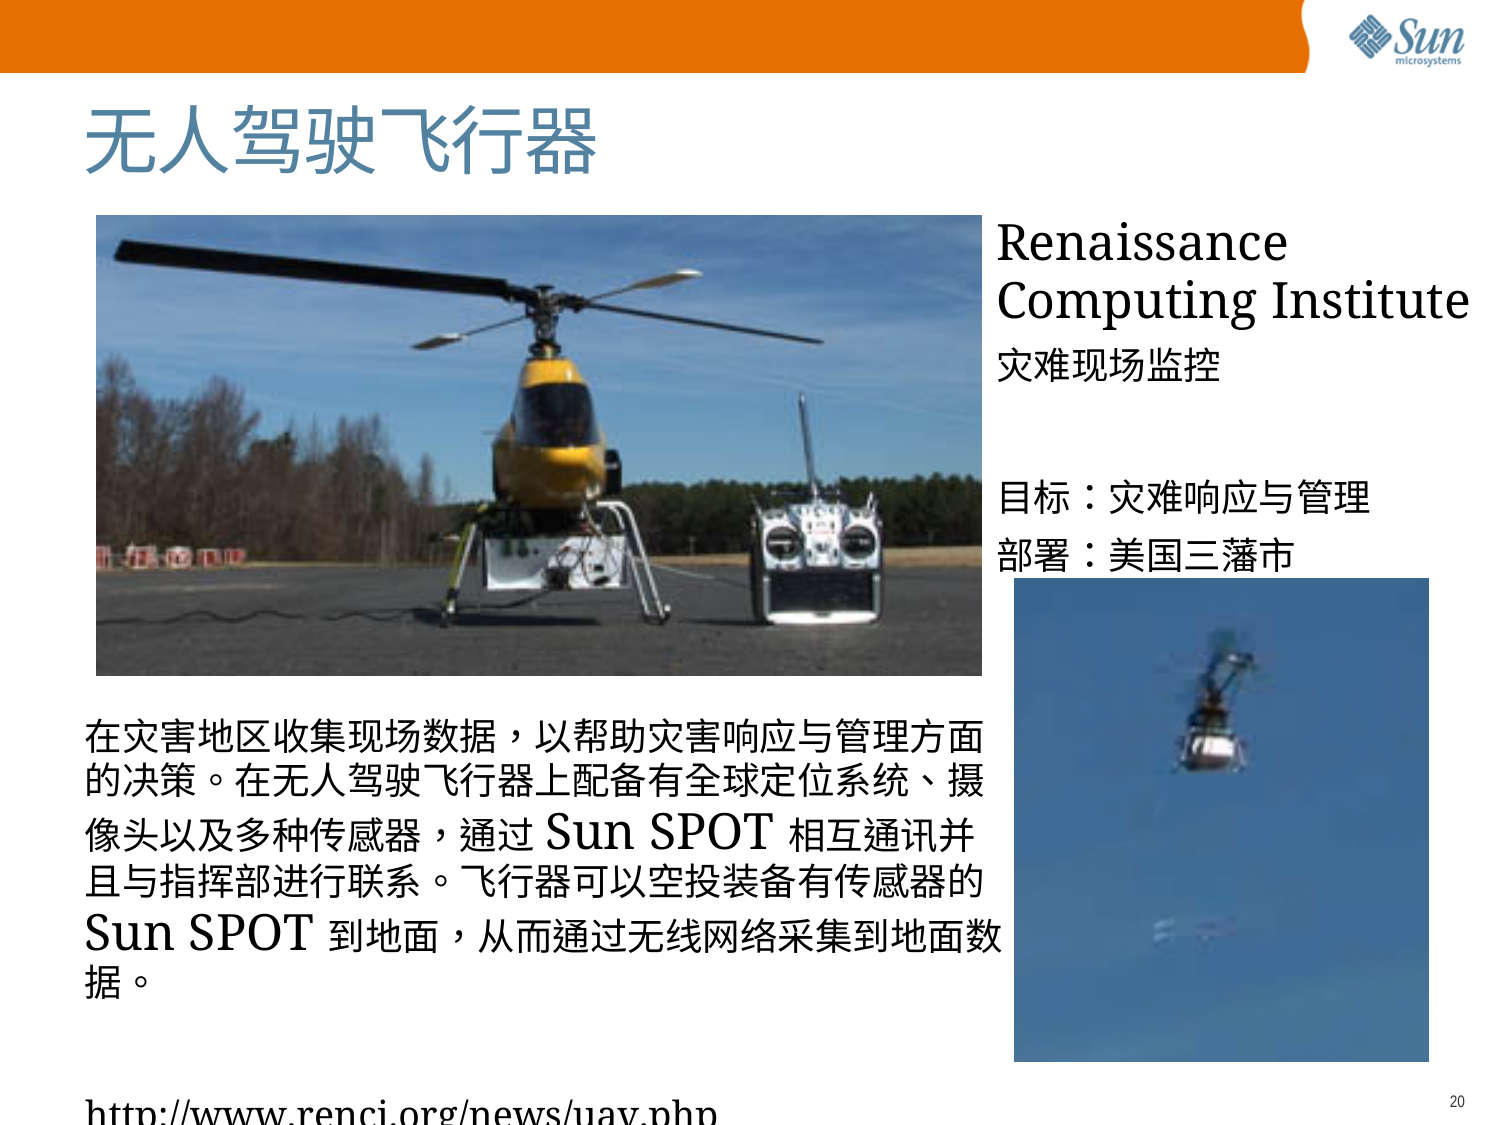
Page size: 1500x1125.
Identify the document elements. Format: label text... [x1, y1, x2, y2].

text_box 在灾害地区收集现场数据，以帮助灾害响应与管理方面的决策。在无人驾驶飞行器上配备有全球定位系统、摄像头以及多种传感器，通过Sun SPOT相互通讯并且与指挥部进行联系。飞行器可以空投装备有传感器的Sun SPOT到地面，从而通过无线网络采集到地面数据。 http://www.renci.org/news/uav.php [84, 716, 1011, 1119]
text_box Renaissance Computing Institute 灾难现场监控 目标：灾难响应与管理 部署：美国三藩市 [996, 214, 1478, 627]
title 无人驾驶飞行器 [83, 94, 1446, 199]
picture [1014, 578, 1429, 1062]
picture [96, 215, 982, 676]
picture [0, 0, 1500, 73]
